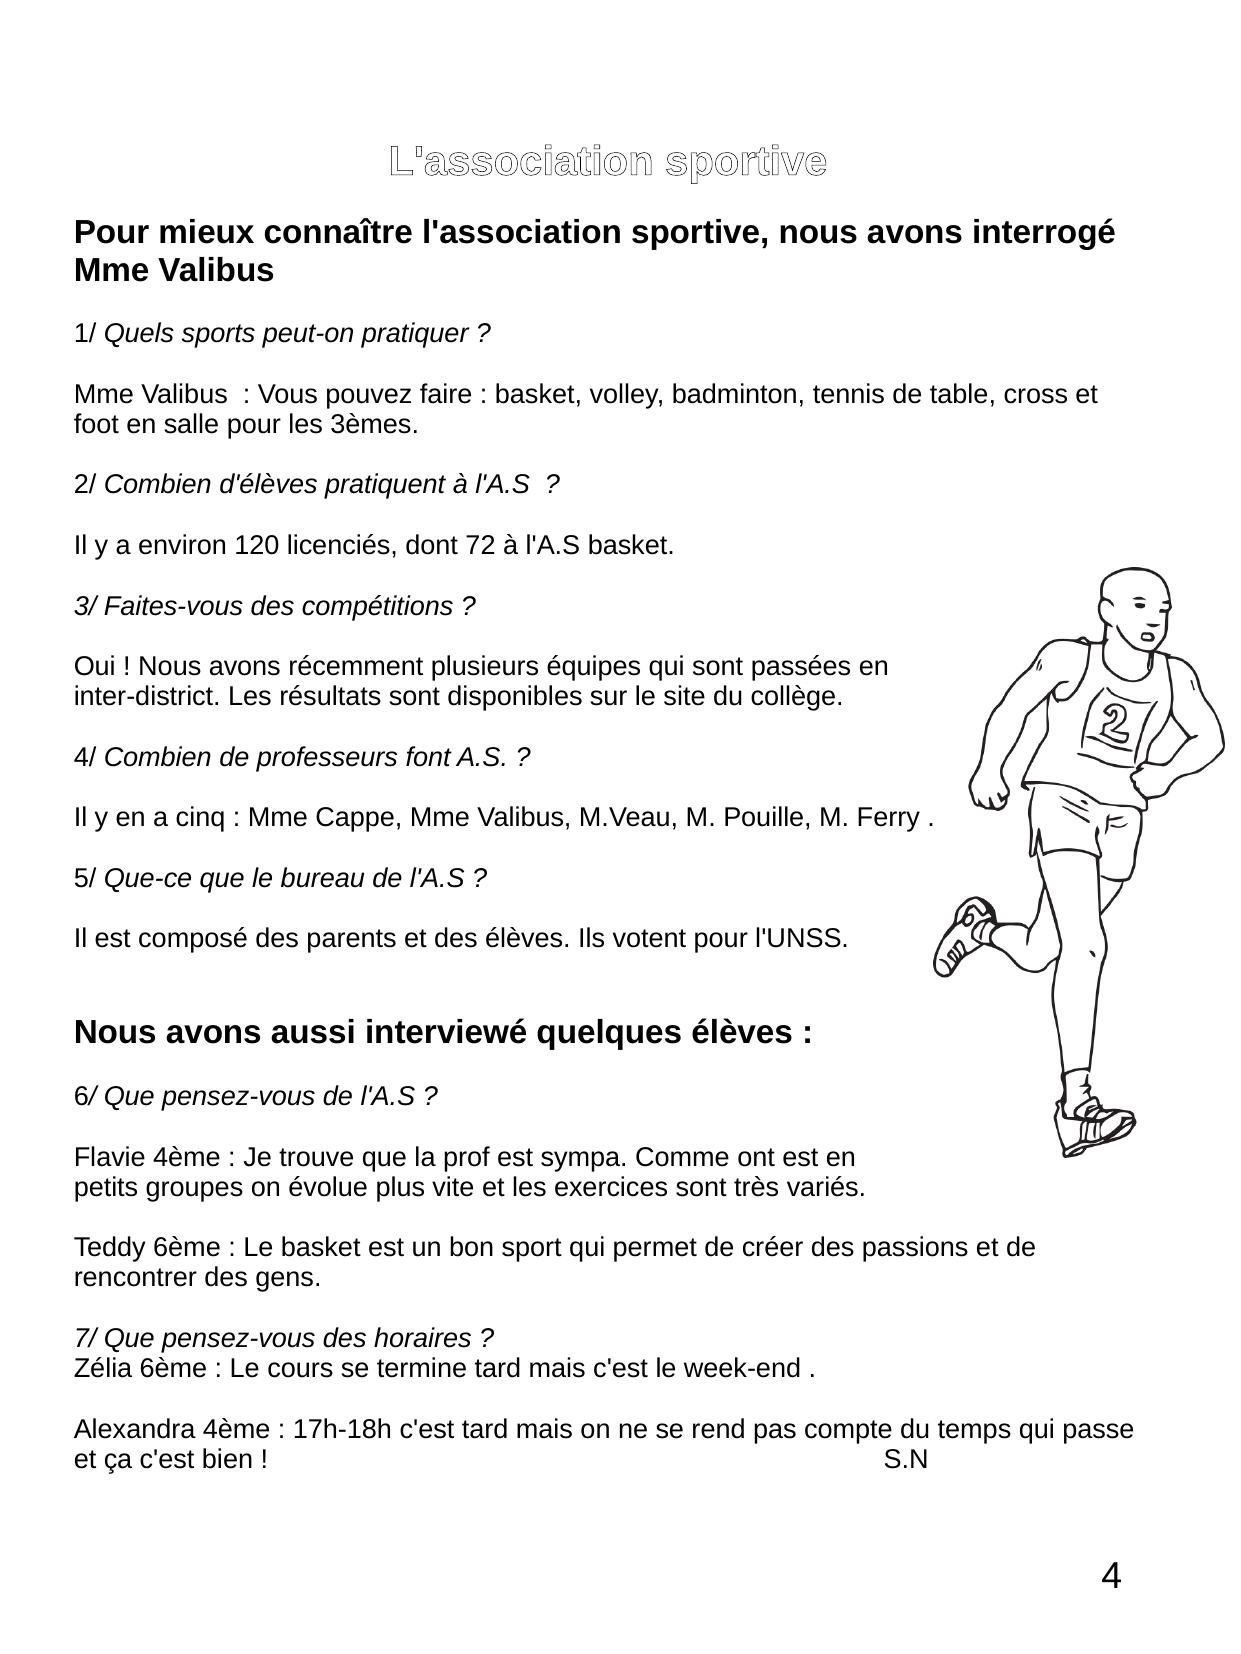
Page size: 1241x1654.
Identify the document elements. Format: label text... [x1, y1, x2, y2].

text_box L'association sportive Pour mieux connaître l'association sportive, nous avons interrogé Mme Valibus 1/ Quels sports peut-on pratiquer ? Mme Valibus : Vous pouvez faire : basket, volley, badminton, tennis de table, cross et foot en salle pour les 3èmes. 2/ Combien d'élèves pratiquent à l'A.S ? Il y a environ 120 licenciés, dont 72 à l'A.S basket. 3/ Faites-vous des compétitions ? Oui ! Nous avons récemment plusieurs équipes qui sont passées en inter-district. Les résultats sont disponibles sur le site du collège. 4/ Combien de professeurs font A.S. ? Il y en a cinq : Mme Cappe, Mme Valibus, M.Veau, M. Pouille, M. Ferry . 5/ Que-ce que le bureau de l'A.S ? Il est composé des parents et des élèves. Ils votent pour l'UNSS. Nous avons aussi interviewé quelques élèves : 6/ Que pensez-vous de l'A.S ? Flavie 4ème : Je trouve que la prof est sympa. Comme ont est en petits groupes on évolue plus vite et les exercices sont très variés. Teddy 6ème : Le basket est un bon sport qui permet de créer des passions et de rencontrer des gens. 7/ Que pensez-vous des horaires ? Zélia 6ème : Le cours se termine tard mais c'est le week-end . Alexandra 4ème : 17h-18h c'est tard mais on ne se rend pas compte du temps qui passe et ça c'est bien ! S.N [59, 129, 1158, 1654]
text_box 4 [1086, 1547, 1193, 1605]
picture [933, 567, 1225, 1158]
